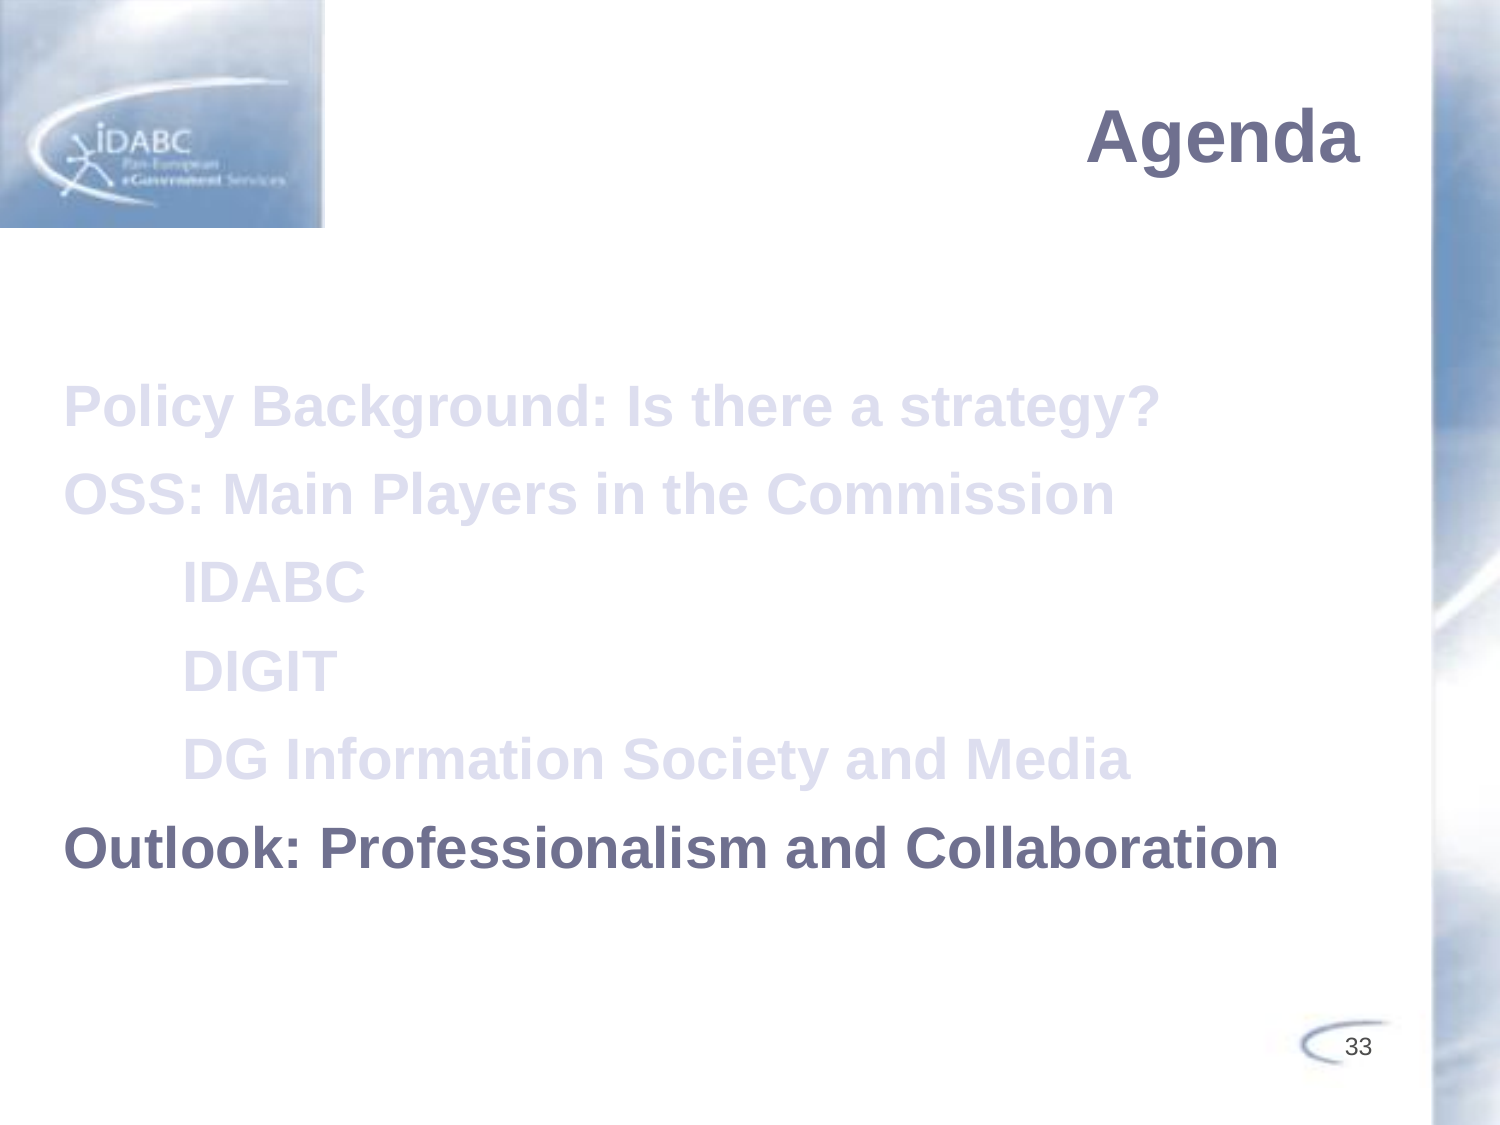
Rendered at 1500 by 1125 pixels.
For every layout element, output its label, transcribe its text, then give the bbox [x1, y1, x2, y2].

title Agenda [187, 75, 1375, 197]
text_box Policy Background: Is there a strategy? OSS: Main Players in the Commission IDABC DIGIT DG Information Society and Media Outlook: Professionalism and Collaboration [17, 376, 1493, 887]
